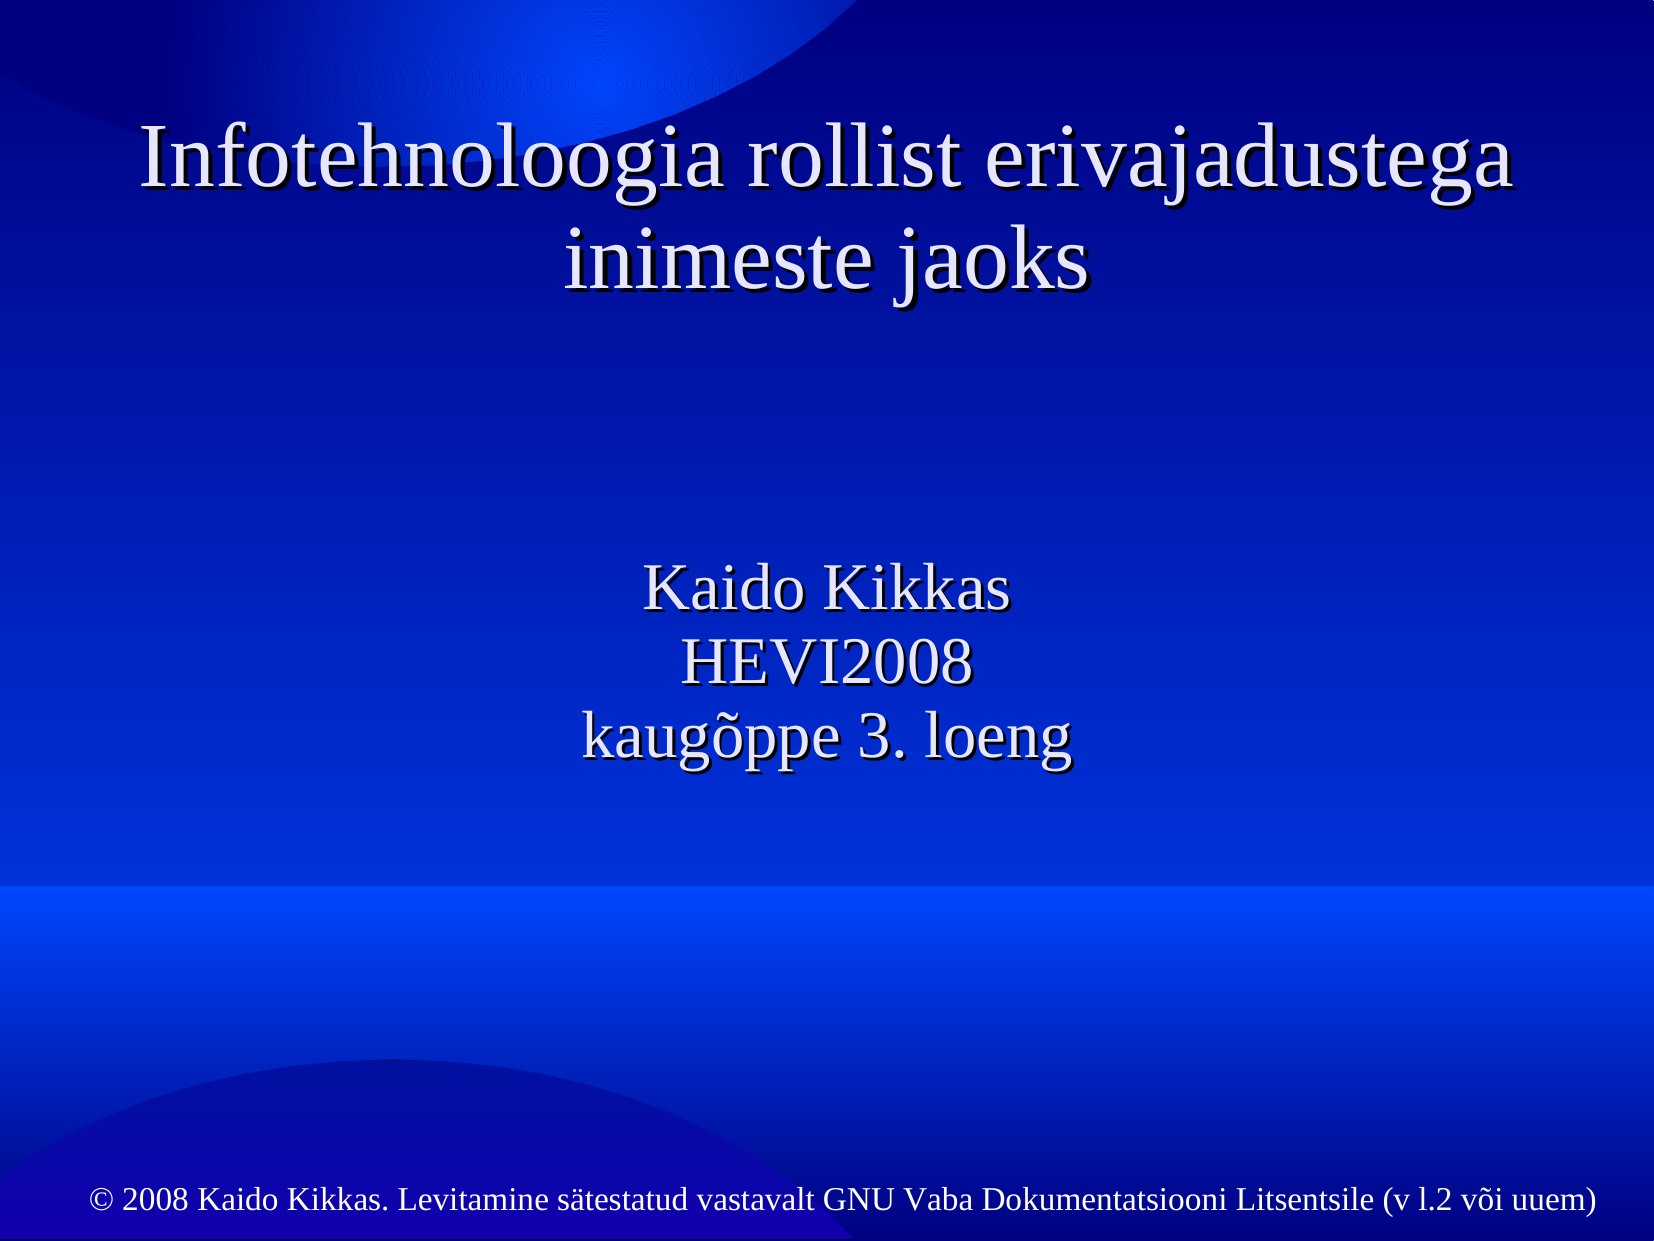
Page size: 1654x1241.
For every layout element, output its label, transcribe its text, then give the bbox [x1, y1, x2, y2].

title Infotehnoloogia rollist erivajadustega inimeste jaoks [121, 102, 1534, 311]
subtitle Kaido Kikkas HEVI2008 kaugõppe 3. loeng [121, 344, 1534, 1127]
text_box © 2008 Kaido Kikkas. Levitamine sätestatud vastavalt GNU Vaba Dokumentatsiooni Litsentsile (v l.2 või uuem) [88, 1181, 1654, 1241]
